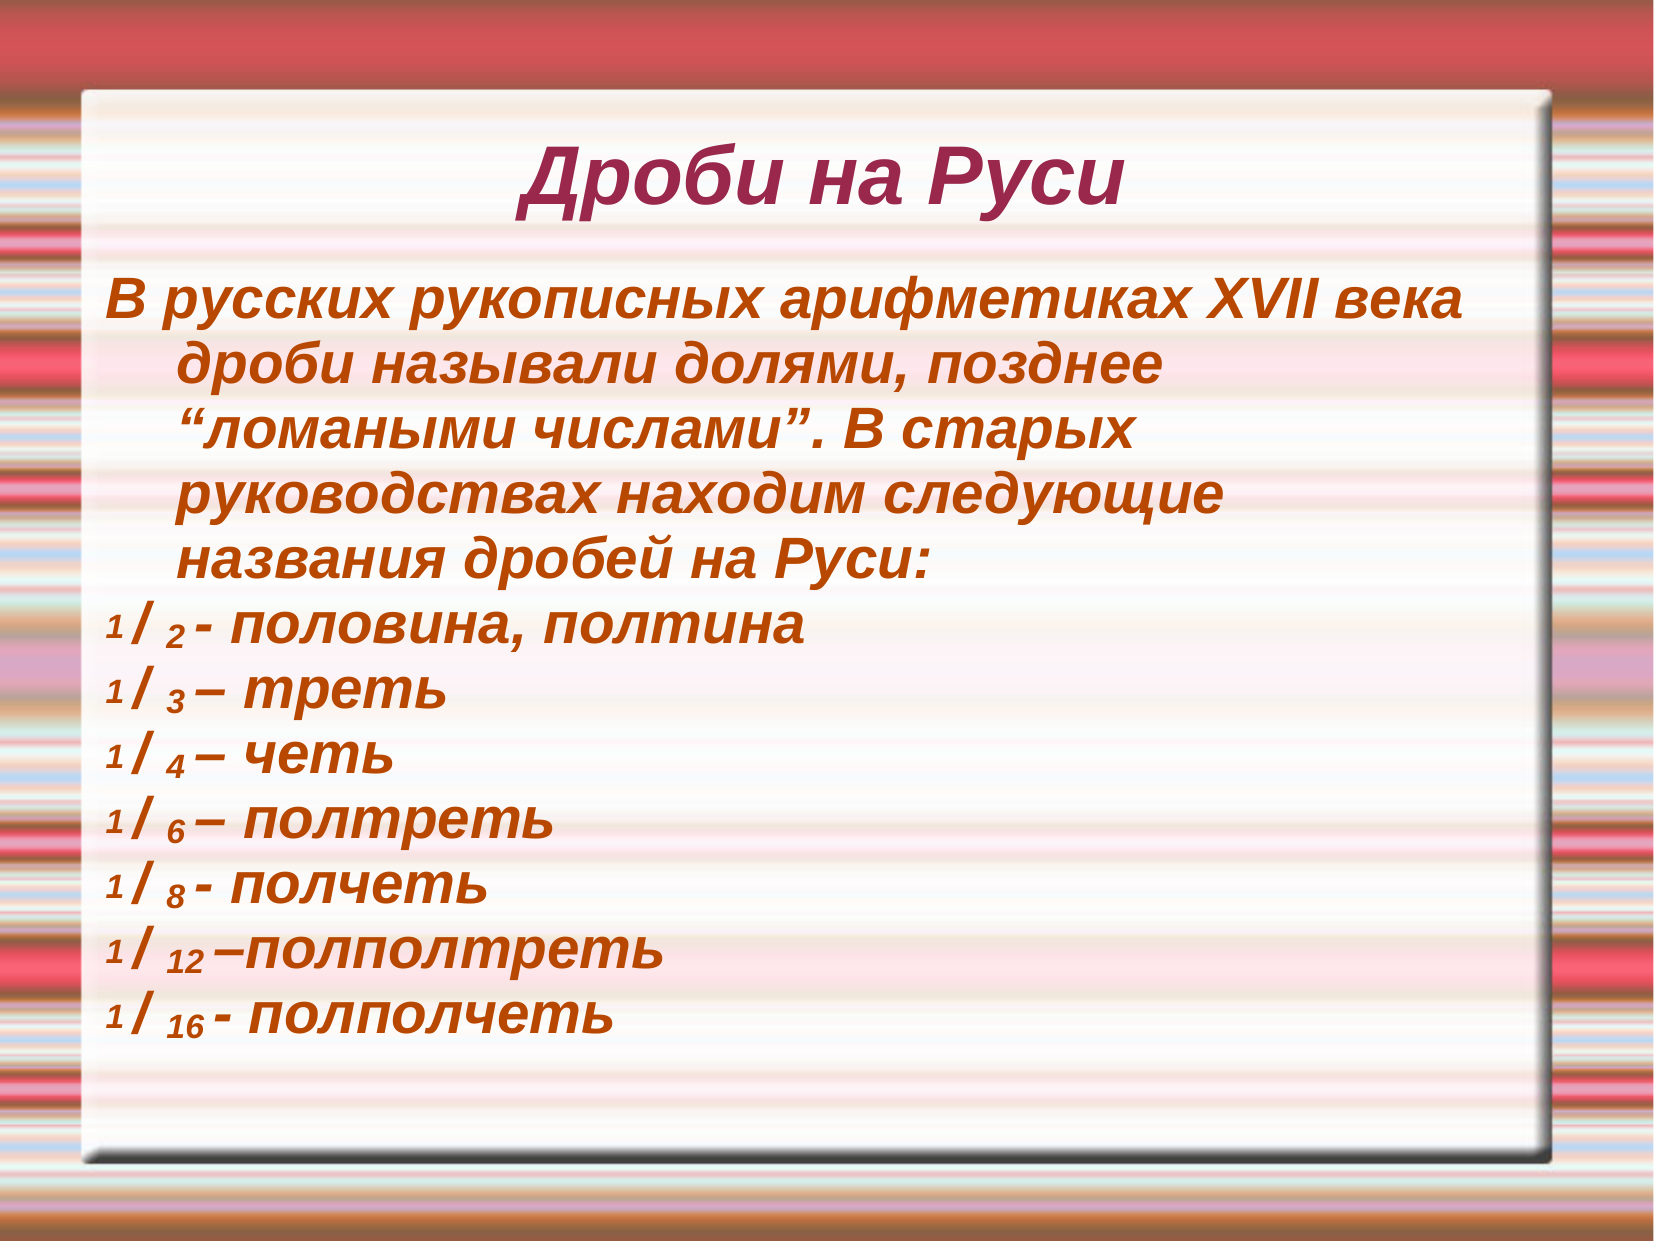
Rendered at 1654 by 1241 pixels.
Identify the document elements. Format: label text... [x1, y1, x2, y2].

picture [0, 0, 1654, 1241]
title Дроби на Руси [118, 85, 1531, 266]
list В русских рукописных арифметиках XVII века дроби называли долями, позднее “ломаными числами”. В старых руководствах находим следующие названия дробей на Руси: 1 / 2 - половина, полтина 1 / 3 – треть 1 / 4 – четь 1 / 6 – полтреть 1 / 8 - полчеть 1 / 12 –полполтреть 1 / 16 - полполчеть [93, 265, 1477, 1123]
